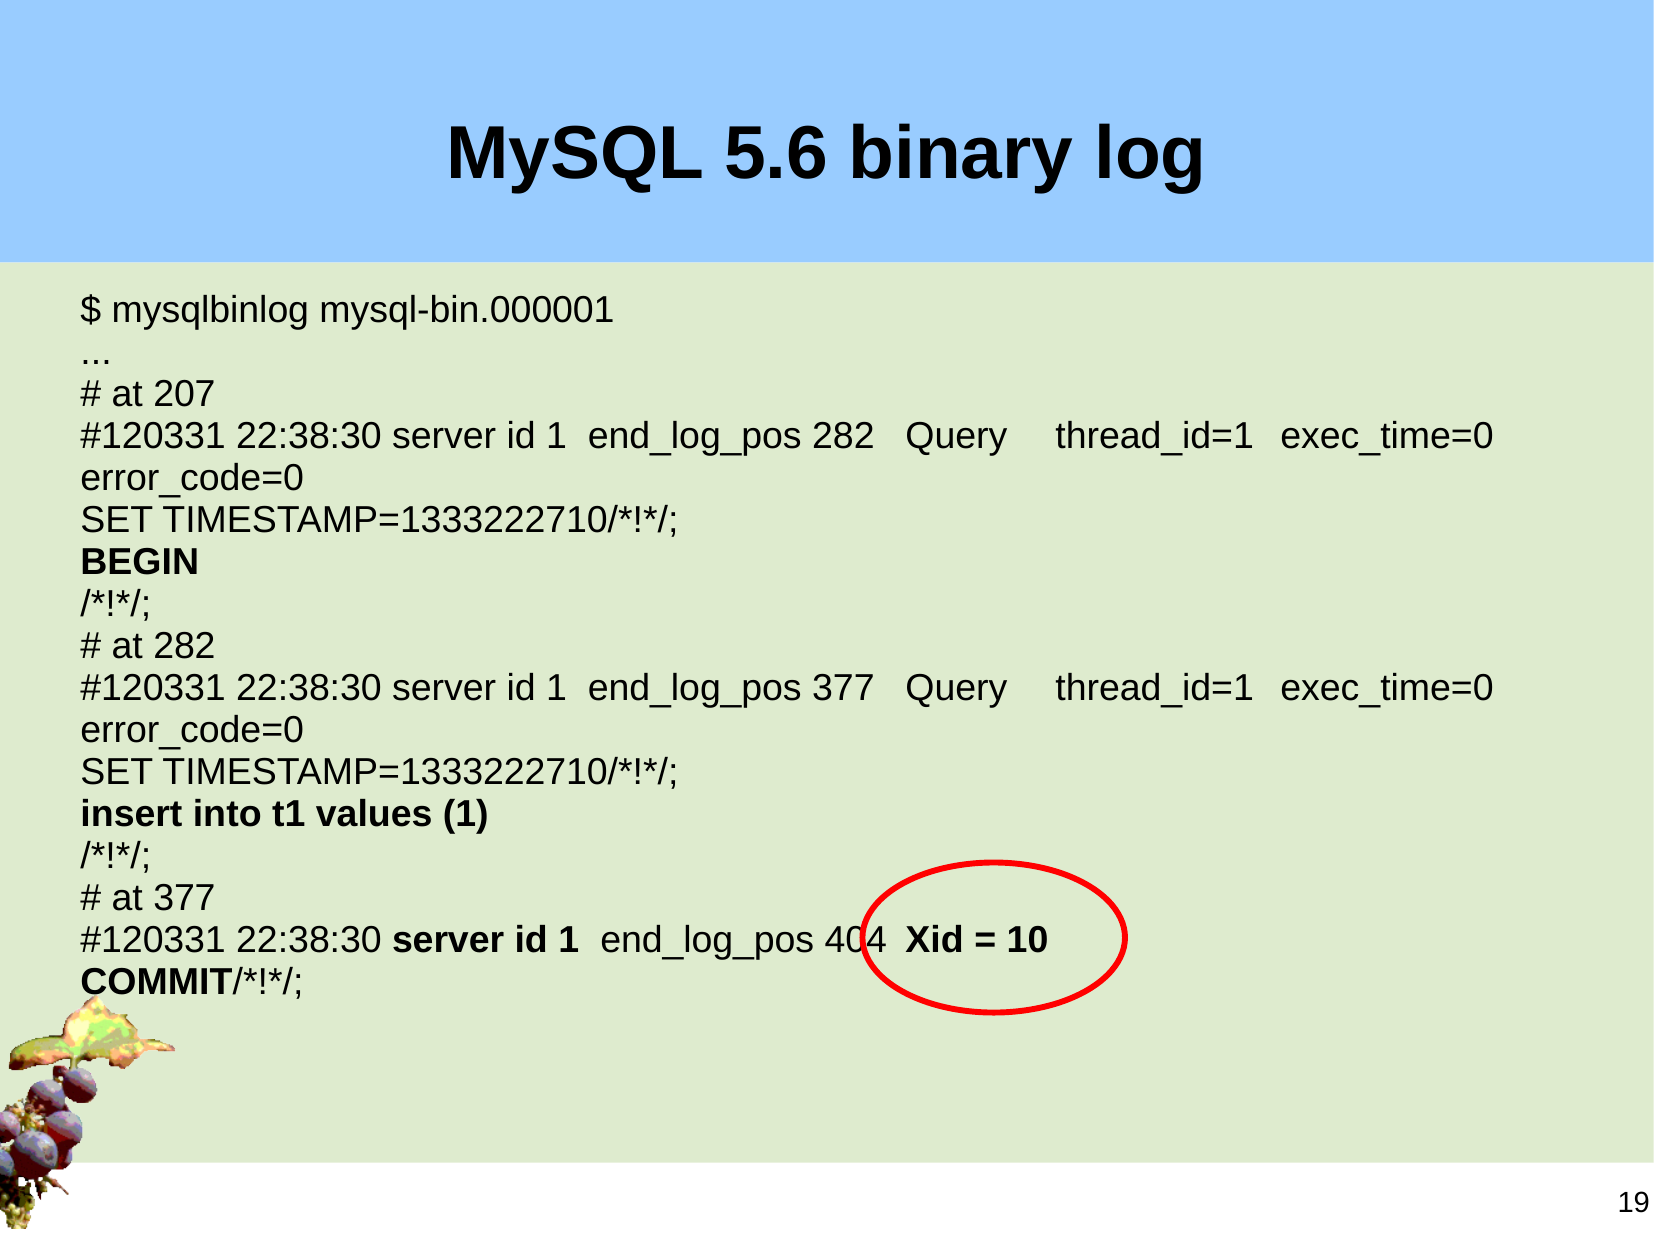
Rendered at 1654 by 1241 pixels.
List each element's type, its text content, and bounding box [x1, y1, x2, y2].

list $ mysqlbinlog mysql-bin.000001 ... # at 207 #120331 22:38:30 server id 1 end_log_pos 282 Query thread_id=1 exec_time=0 error_code=0 SET TIMESTAMP=1333222710/*!*/; BEGIN /*!*/; # at 282 #120331 22:38:30 server id 1 end_log_pos 377 Query thread_id=1 exec_time=0 error_code=0 SET TIMESTAMP=1333222710/*!*/; insert into t1 values (1) /*!*/; # at 377 #120331 22:38:30 server id 1 end_log_pos 404 Xid = 10 COMMIT/*!*/; [80, 288, 1569, 1060]
picture [0, 990, 188, 1229]
title MySQL 5.6 binary log [82, 49, 1571, 257]
